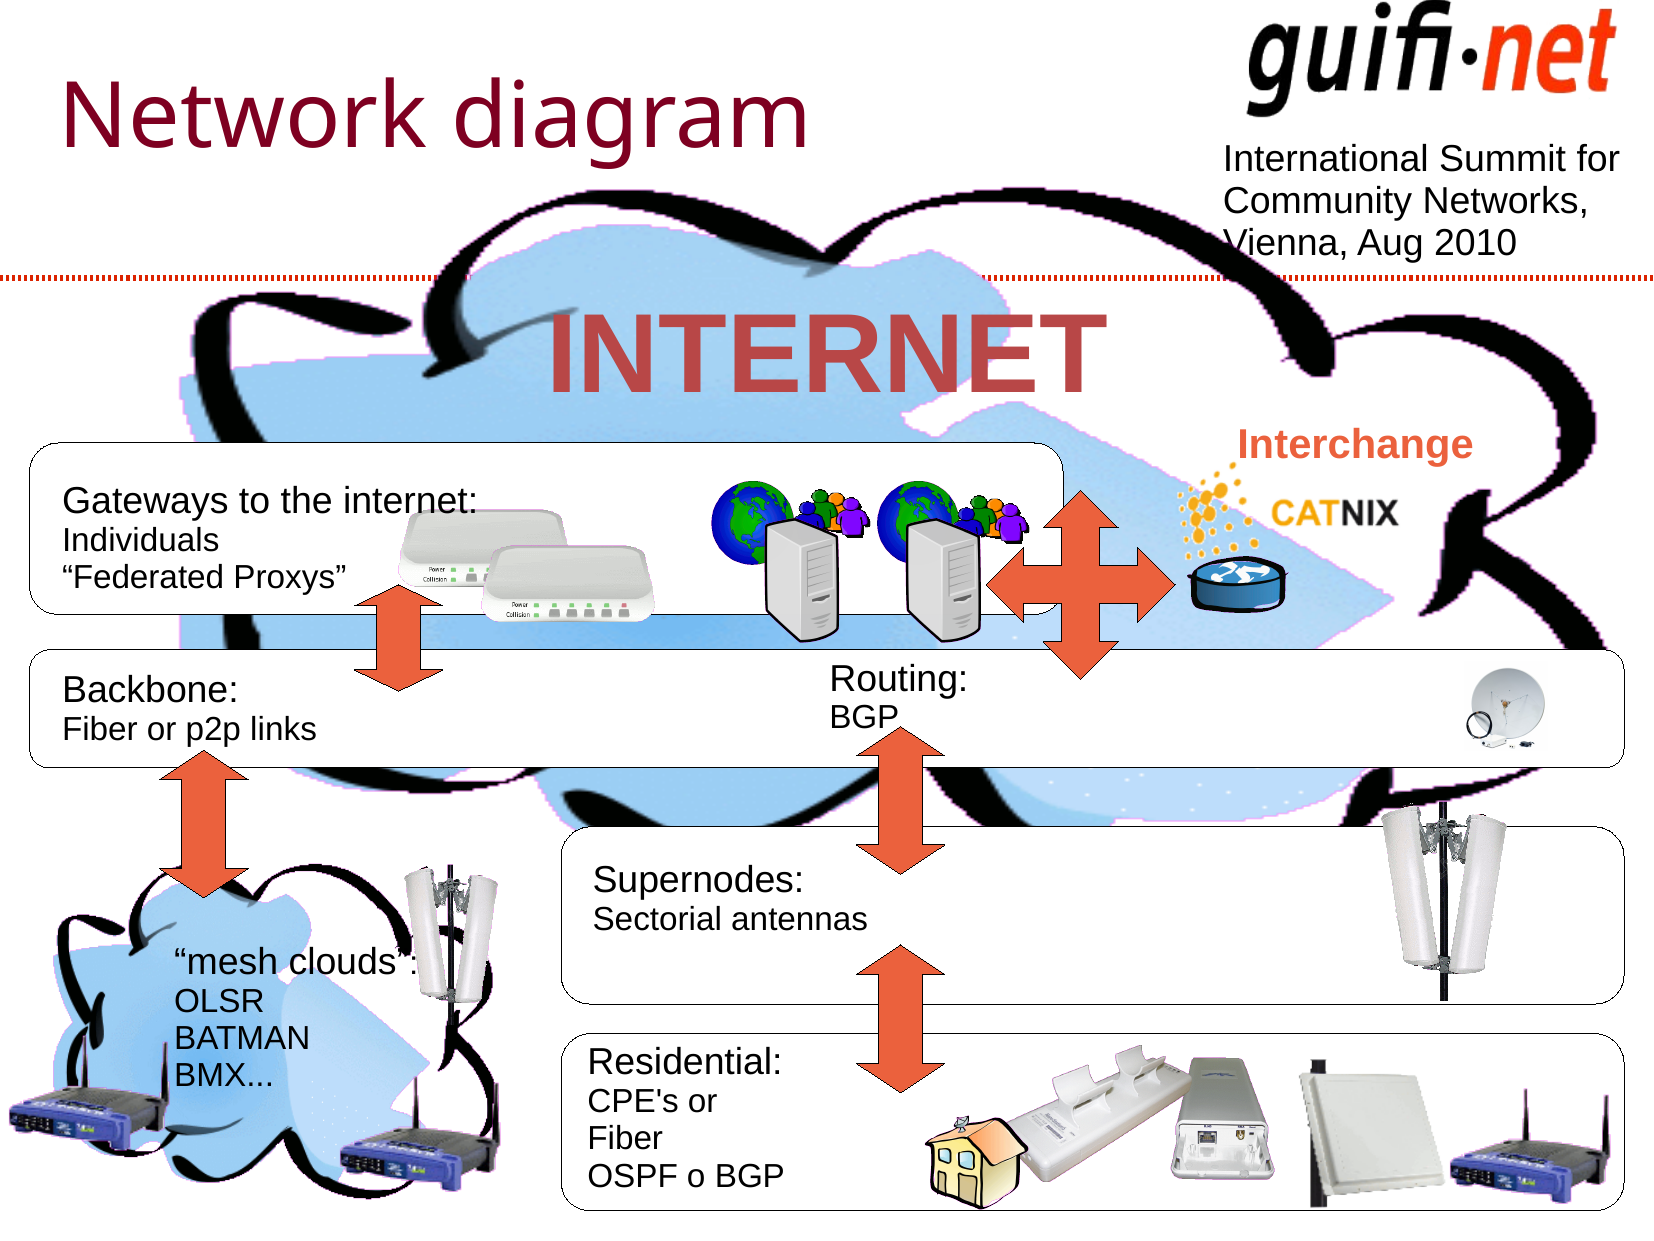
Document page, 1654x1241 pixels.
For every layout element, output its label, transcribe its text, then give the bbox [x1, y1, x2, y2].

text_box Routing: BGP [814, 649, 984, 744]
text_box Supernodes: Sectorial antennas [577, 851, 884, 945]
picture [0, 0, 1654, 1241]
text_box INTERNET [531, 283, 1124, 424]
text_box Residential: CPE's or Fiber OSPF o BGP [572, 1033, 801, 1202]
text_box Backbone: Fiber or p2p links [47, 661, 827, 756]
text_box Interchange [1222, 413, 1489, 475]
text_box Gateways to the internet: Individuals “Federated Proxys” [47, 472, 494, 604]
text_box “mesh clouds”: OLSR BATMAN BMX... [159, 933, 434, 1102]
title Network diagram [59, 15, 1548, 208]
text_box [29, 442, 1625, 1093]
